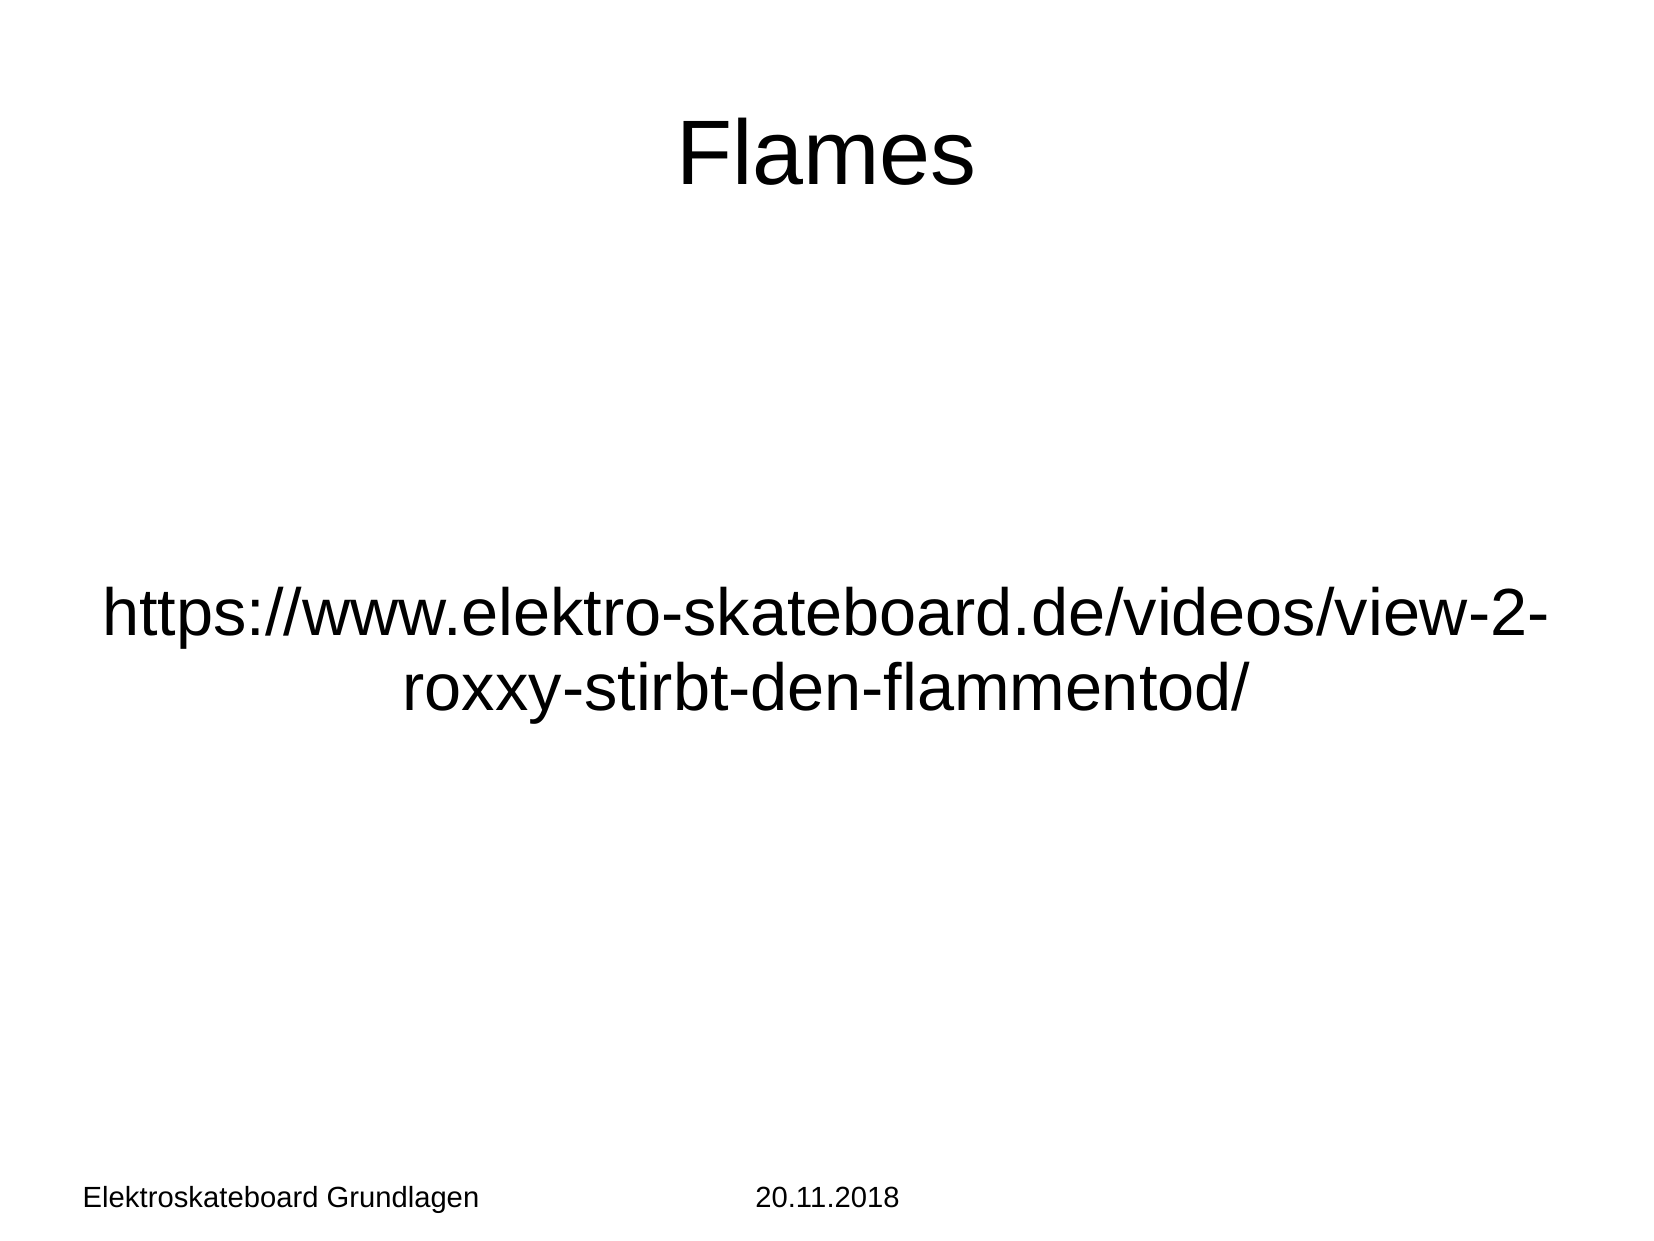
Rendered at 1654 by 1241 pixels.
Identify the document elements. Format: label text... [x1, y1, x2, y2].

title Flames [82, 49, 1571, 257]
subtitle https://www.elektro-skateboard.de/videos/view-2-roxxy-stirbt-den-flammentod/ [82, 290, 1571, 1010]
